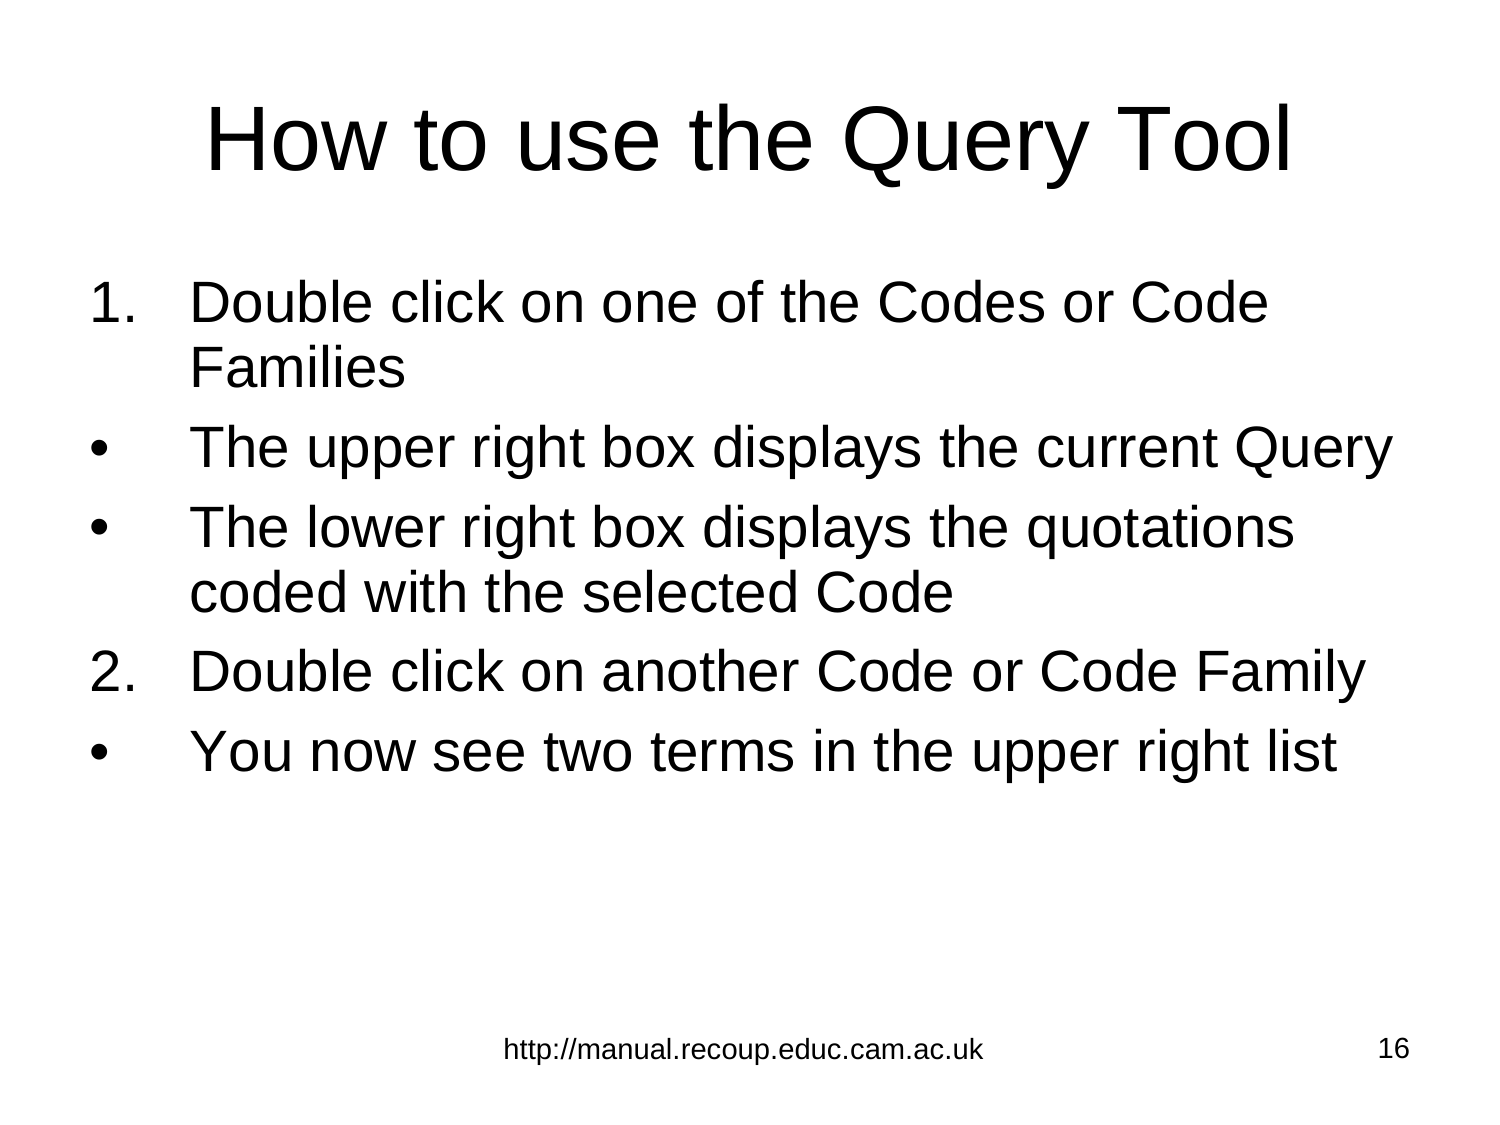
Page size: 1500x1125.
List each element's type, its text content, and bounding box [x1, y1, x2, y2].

list 1. Double click on one of the Codes or Code Families The upper right box displays the current Query The lower right box displays the quotations coded with the selected Code 2. Double click on another Code or Code Family You now see two terms in the upper right list [75, 262, 1426, 1006]
title How to use the Query Tool [75, 45, 1426, 233]
